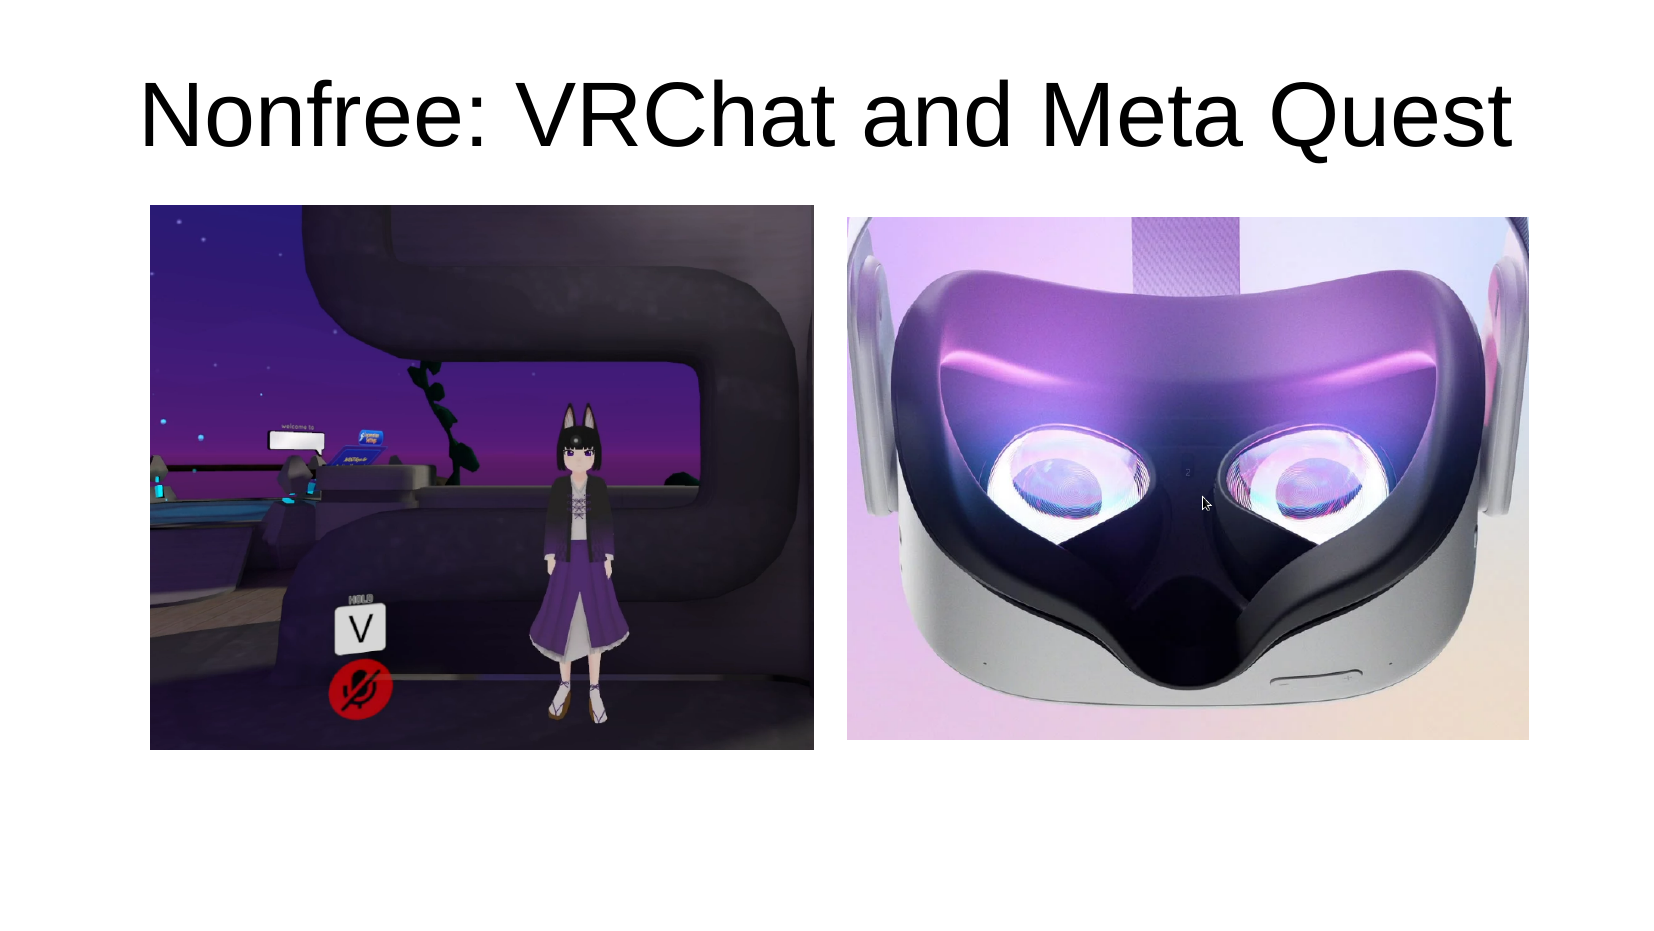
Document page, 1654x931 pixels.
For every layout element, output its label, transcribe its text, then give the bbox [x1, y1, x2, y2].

picture [150, 205, 814, 751]
picture [845, 217, 1531, 740]
title Nonfree: VRChat and Meta Quest [82, 37, 1571, 193]
